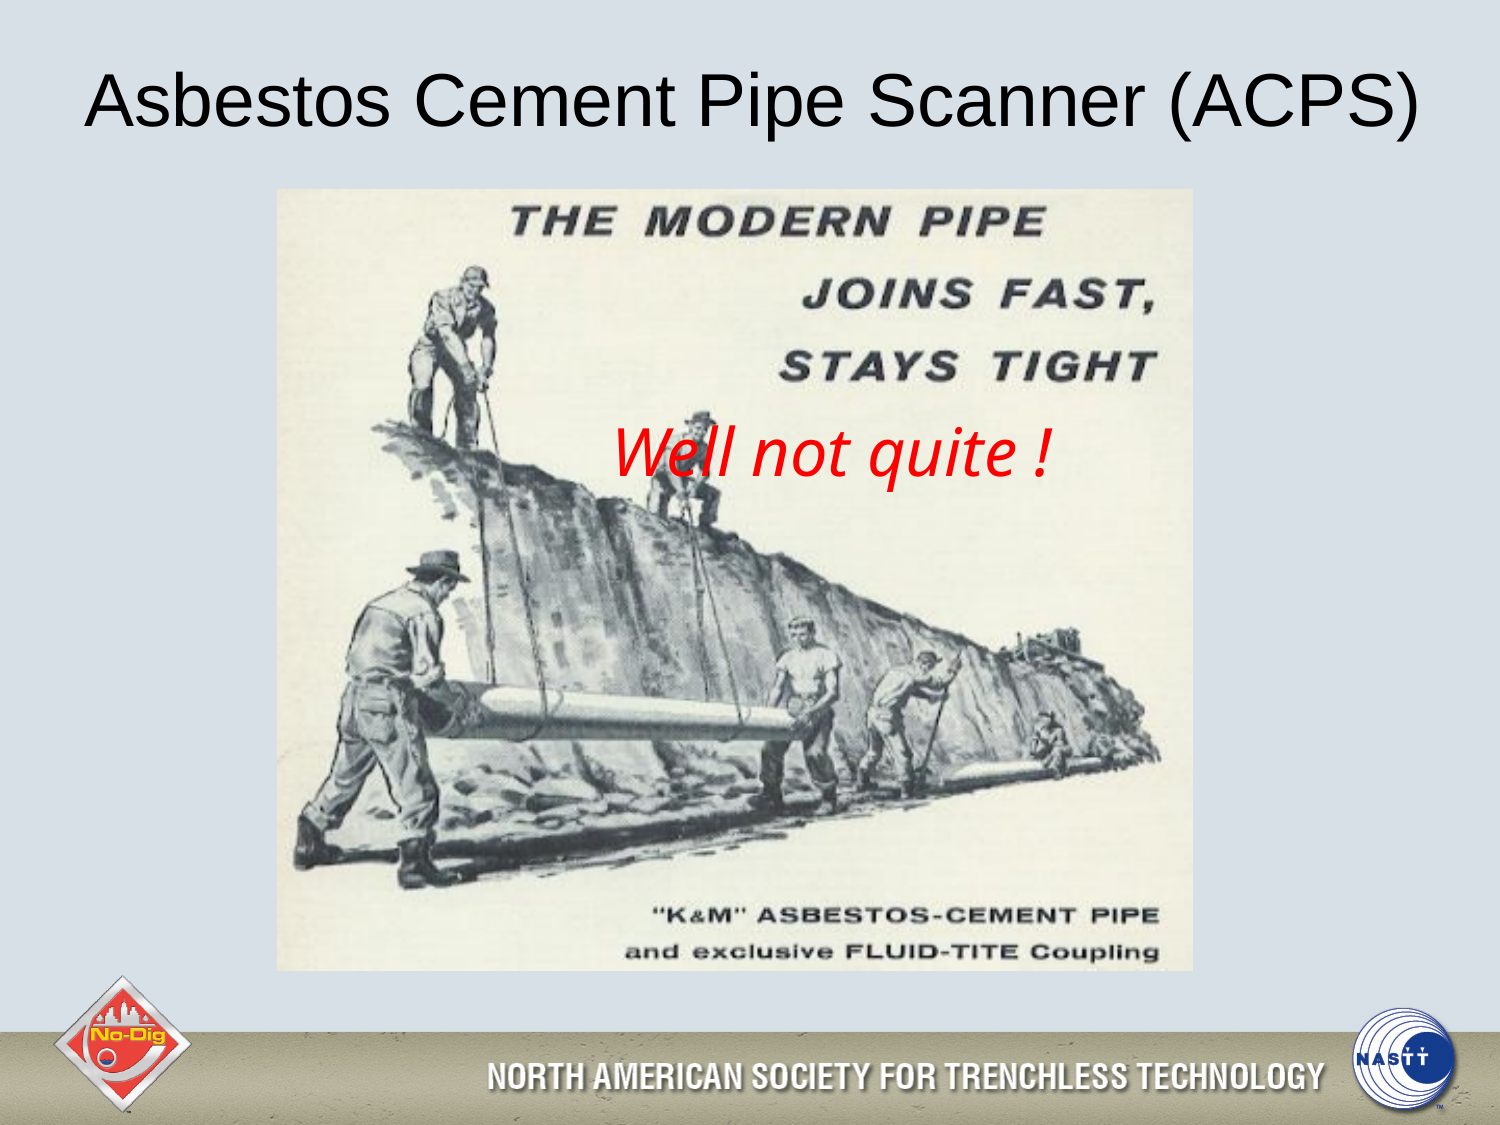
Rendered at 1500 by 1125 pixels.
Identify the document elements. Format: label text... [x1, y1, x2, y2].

text_box Well not quite ! [596, 402, 1298, 523]
picture [0, 0, 1500, 1125]
text_box Asbestos Cement Pipe Scanner (ACPS) [30, 4, 1476, 190]
